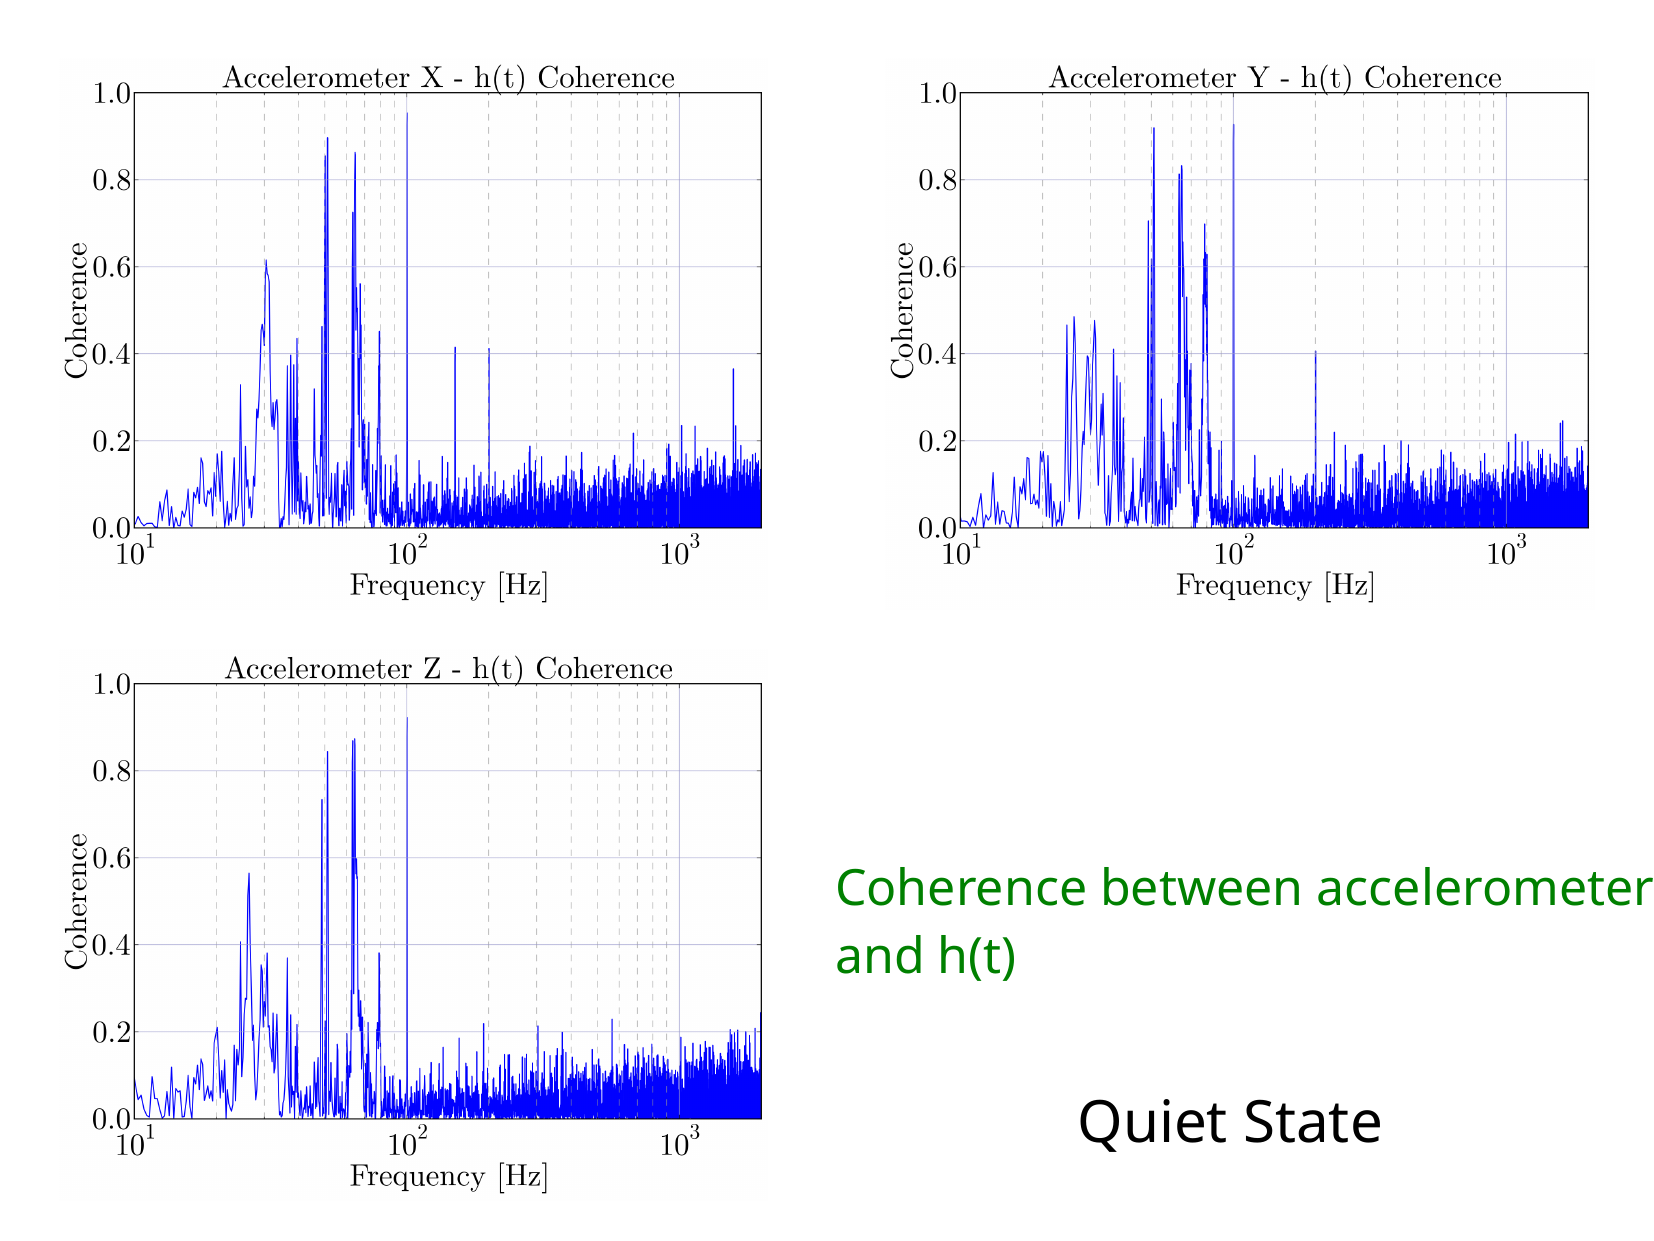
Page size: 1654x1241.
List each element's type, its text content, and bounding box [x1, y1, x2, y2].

text_box Coherence between accelerometers and h(t) [820, 844, 1619, 980]
picture [885, 58, 1595, 611]
picture [59, 649, 768, 1201]
picture [59, 58, 768, 611]
text_box Quiet State [1062, 1072, 1379, 1158]
